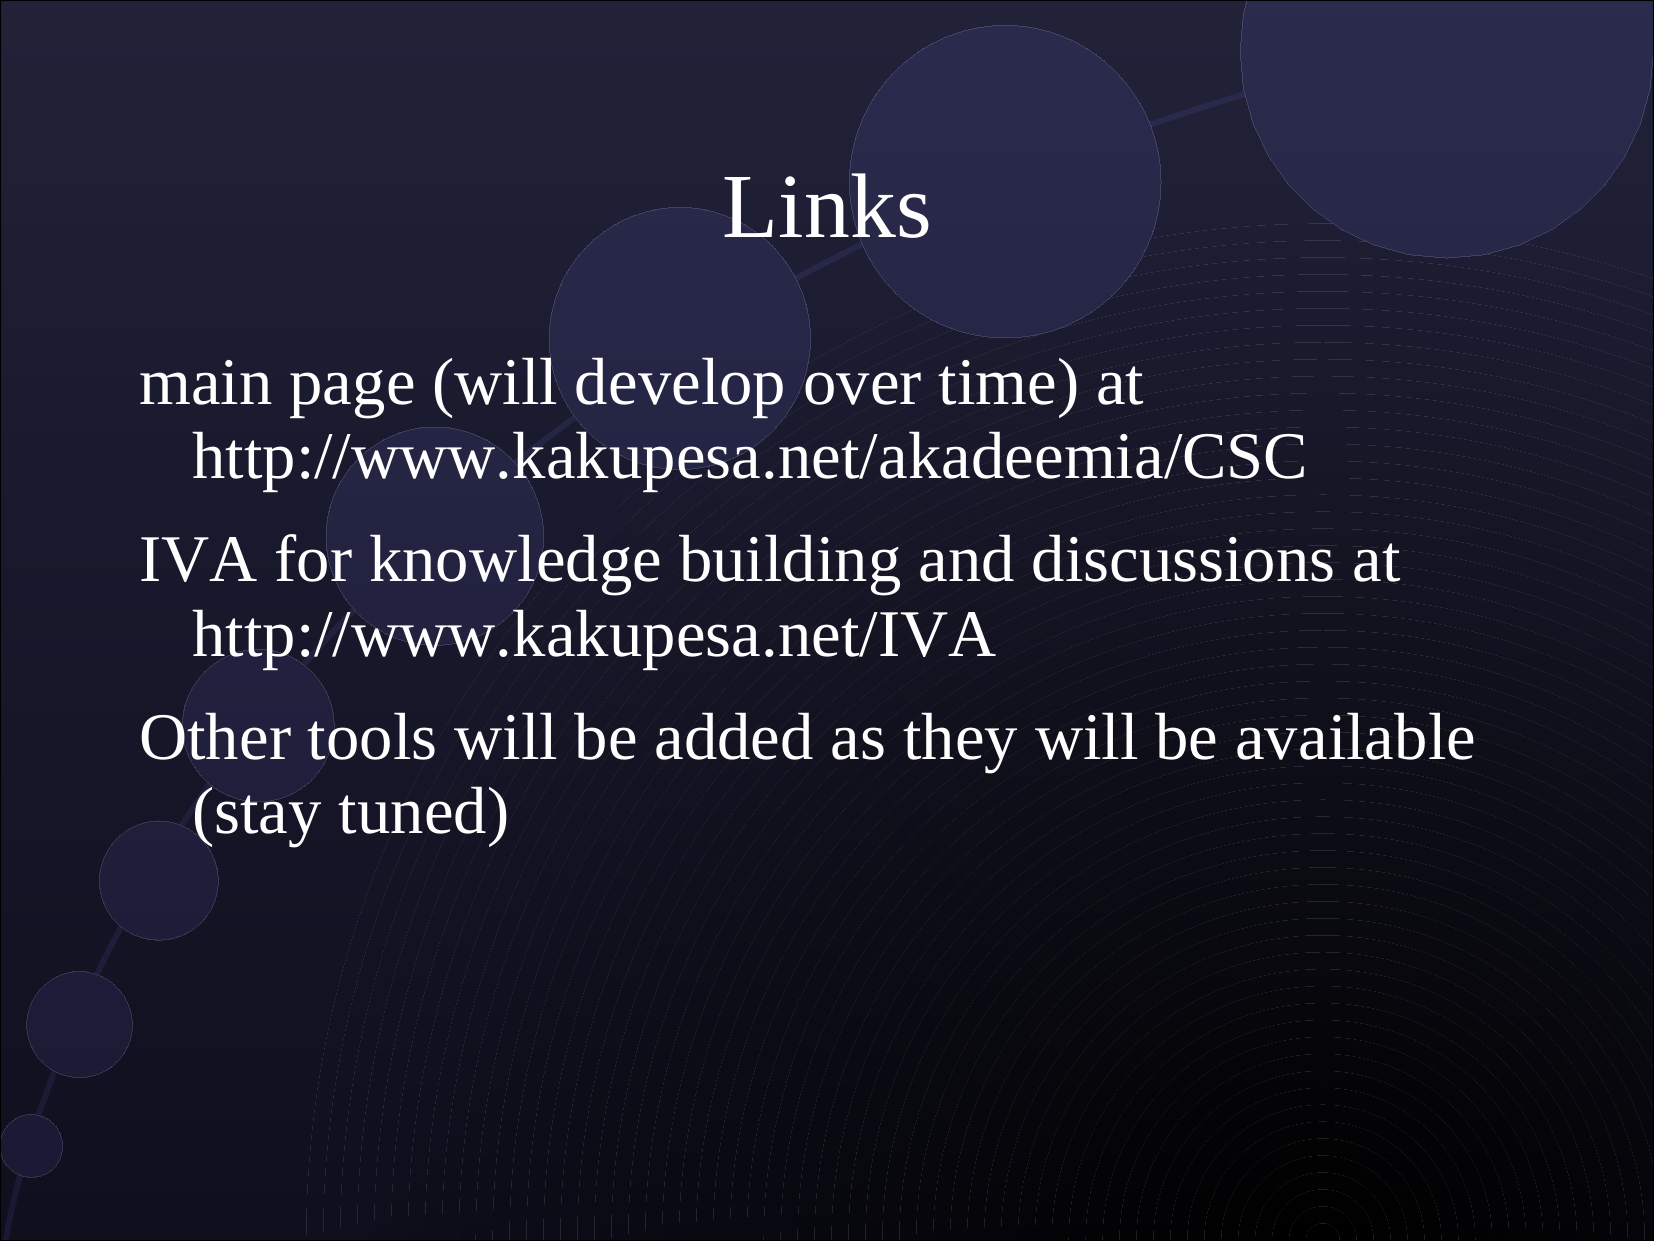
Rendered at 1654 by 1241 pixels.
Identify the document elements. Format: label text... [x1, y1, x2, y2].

title Links [121, 102, 1534, 311]
list main page (will develop over time) at http://www.kakupesa.net/akadeemia/CSC IVA for knowledge building and discussions at http://www.kakupesa.net/IVA Other tools will be added as they will be available (stay tuned) [121, 344, 1534, 1127]
